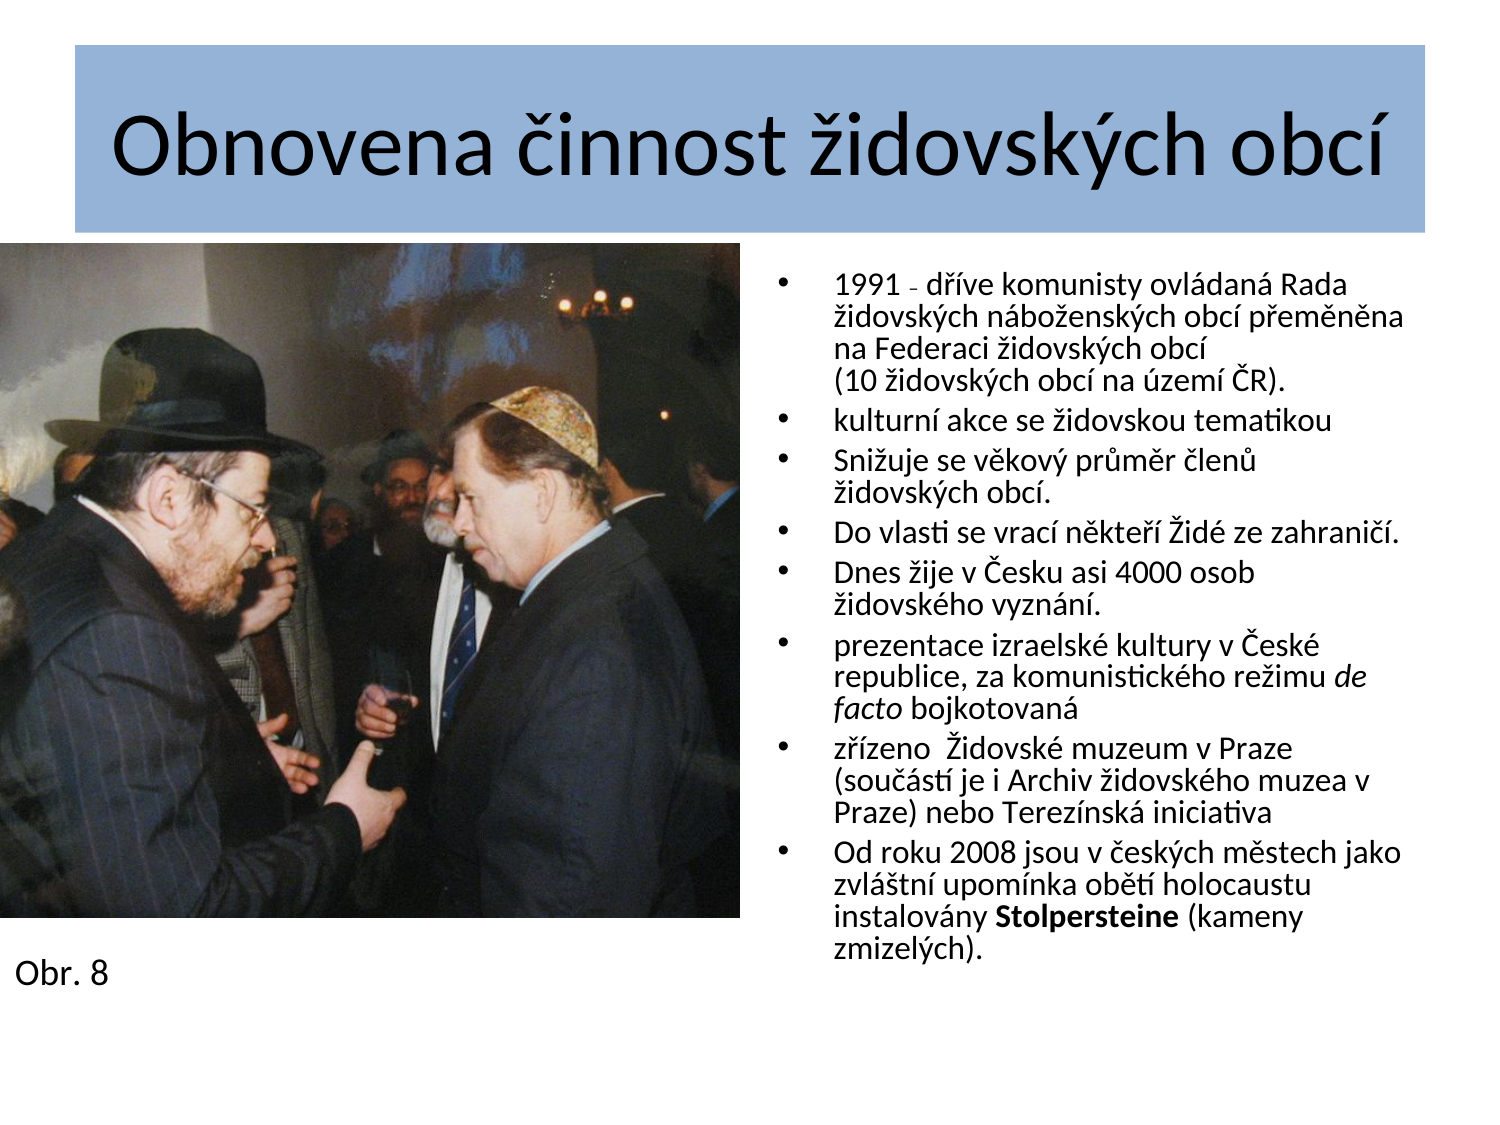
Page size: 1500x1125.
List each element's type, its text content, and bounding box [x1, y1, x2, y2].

title Obnovena činnost židovských obcí [75, 45, 1426, 233]
list 1991 – dříve komunisty ovládaná Rada židovských náboženských obcí přeměněna na Federaci židovských obcí (10 židovských obcí na území ČR). kulturní akce se židovskou tematikou Snižuje se věkový průměr členů židovských obcí. Do vlasti se vrací někteří Židé ze zahraničí. Dnes žije v Česku asi 4000 osob židovského vyznání. prezentace izraelské kultury v České republice, za komunistického režimu de facto bojkotovaná zřízeno Židovské muzeum v Praze (součástí je i Archiv židovského muzea v Praze) nebo Terezínská iniciativa Od roku 2008 jsou v českých městech jako zvláštní upomínka obětí holocaustu instalovány Stolpersteine (kameny zmizelých). [762, 262, 1426, 1020]
text_box Obr. 8 [0, 940, 175, 1046]
text_box [0, 243, 740, 918]
